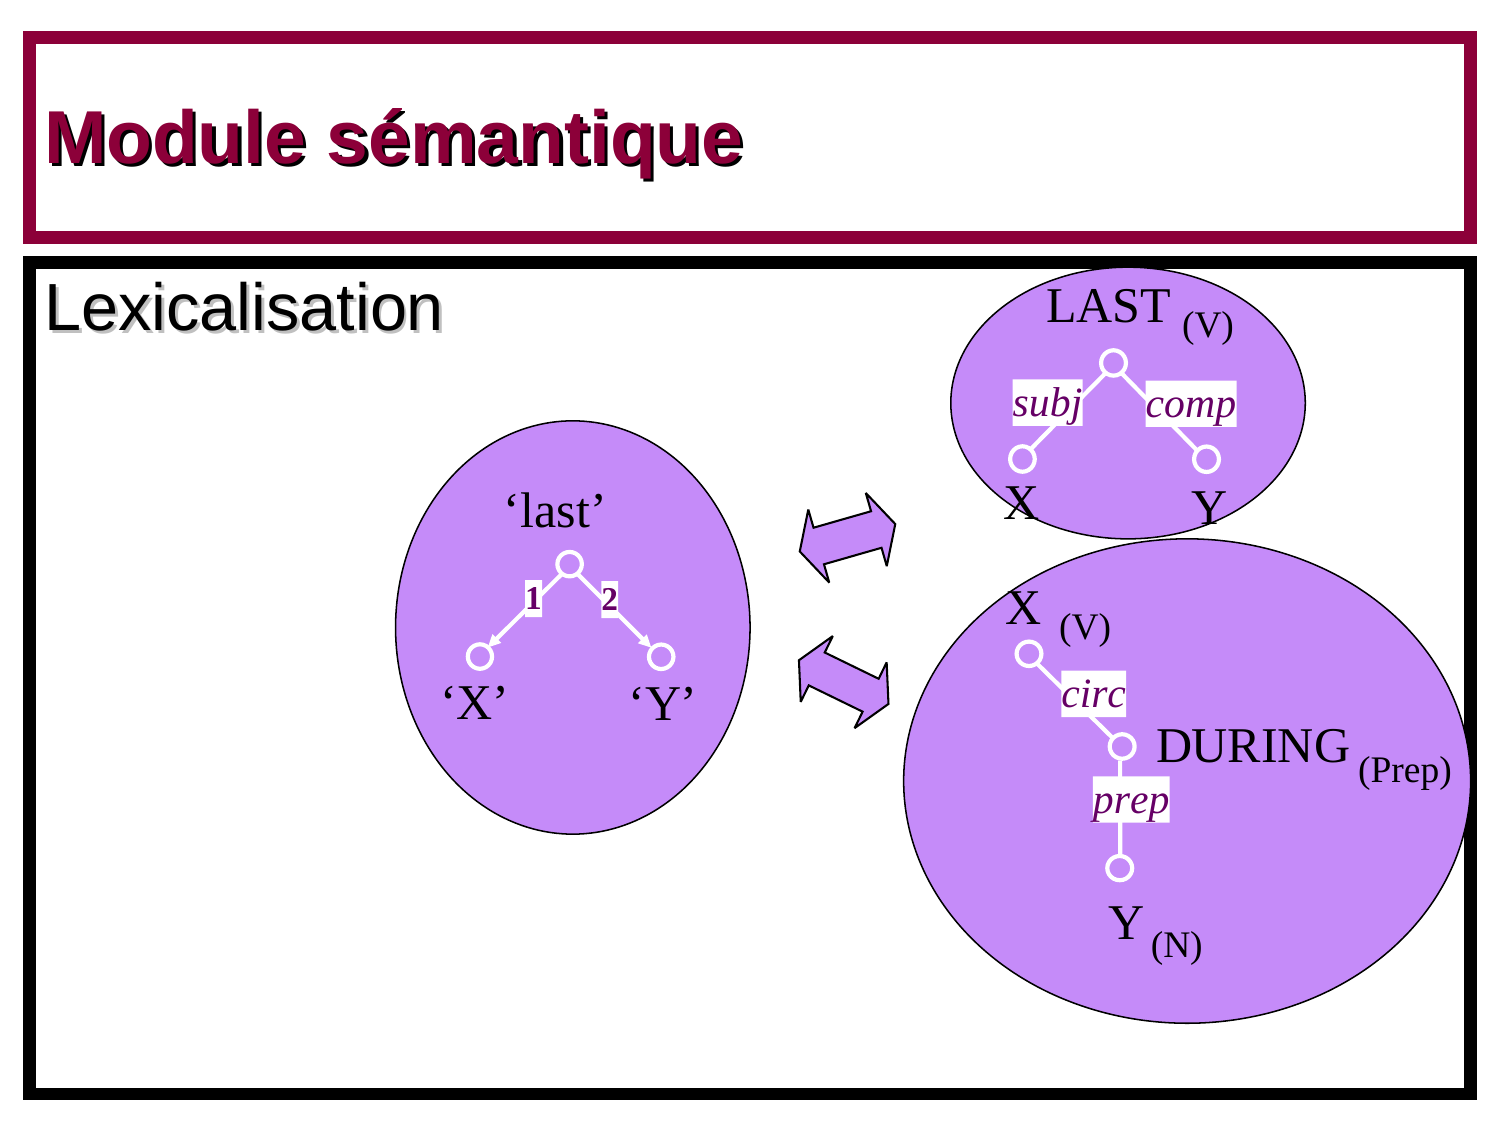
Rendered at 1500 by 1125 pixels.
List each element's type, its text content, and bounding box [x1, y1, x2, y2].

text_box prep [1092, 776, 1170, 823]
text_box [1197, 449, 1216, 469]
text_box [1104, 353, 1123, 373]
text_box [1210, 282, 1238, 296]
text_box comp [1145, 380, 1237, 427]
text_box prep [1097, 796, 1108, 812]
text_box X [988, 467, 1064, 539]
text_box circ [1061, 670, 1127, 718]
title Module sémantique [29, 37, 1471, 238]
text_box [395, 420, 751, 835]
text_box (Prep) [1343, 741, 1487, 799]
text_box [1034, 377, 1197, 539]
text_box [652, 647, 671, 666]
text_box [471, 647, 489, 666]
text_box Y [1094, 887, 1150, 958]
text_box [1110, 859, 1129, 878]
text_box subj [1012, 379, 1083, 426]
list Lexicalisation [29, 262, 1471, 1095]
text_box [1041, 538, 1467, 776]
text_box [560, 555, 579, 574]
text_box 2 [601, 581, 619, 619]
text_box [903, 606, 1470, 1024]
text_box [1019, 644, 1039, 663]
text_box ‘X’ [425, 667, 537, 739]
text_box [1112, 737, 1132, 756]
text_box [798, 636, 889, 729]
text_box X [990, 572, 1066, 644]
text_box [950, 289, 1306, 513]
text_box Y [1177, 472, 1233, 541]
text_box (V) [1044, 598, 1188, 656]
text_box DURING [1141, 710, 1391, 782]
text_box 1 [525, 580, 543, 618]
text_box ‘last’ [489, 475, 665, 547]
text_box (N) [1135, 915, 1279, 973]
text_box LAST [1031, 270, 1210, 342]
text_box [799, 492, 896, 583]
text_box ‘Y’ [613, 668, 723, 739]
text_box (V) [1167, 296, 1310, 354]
text_box [1013, 449, 1032, 467]
